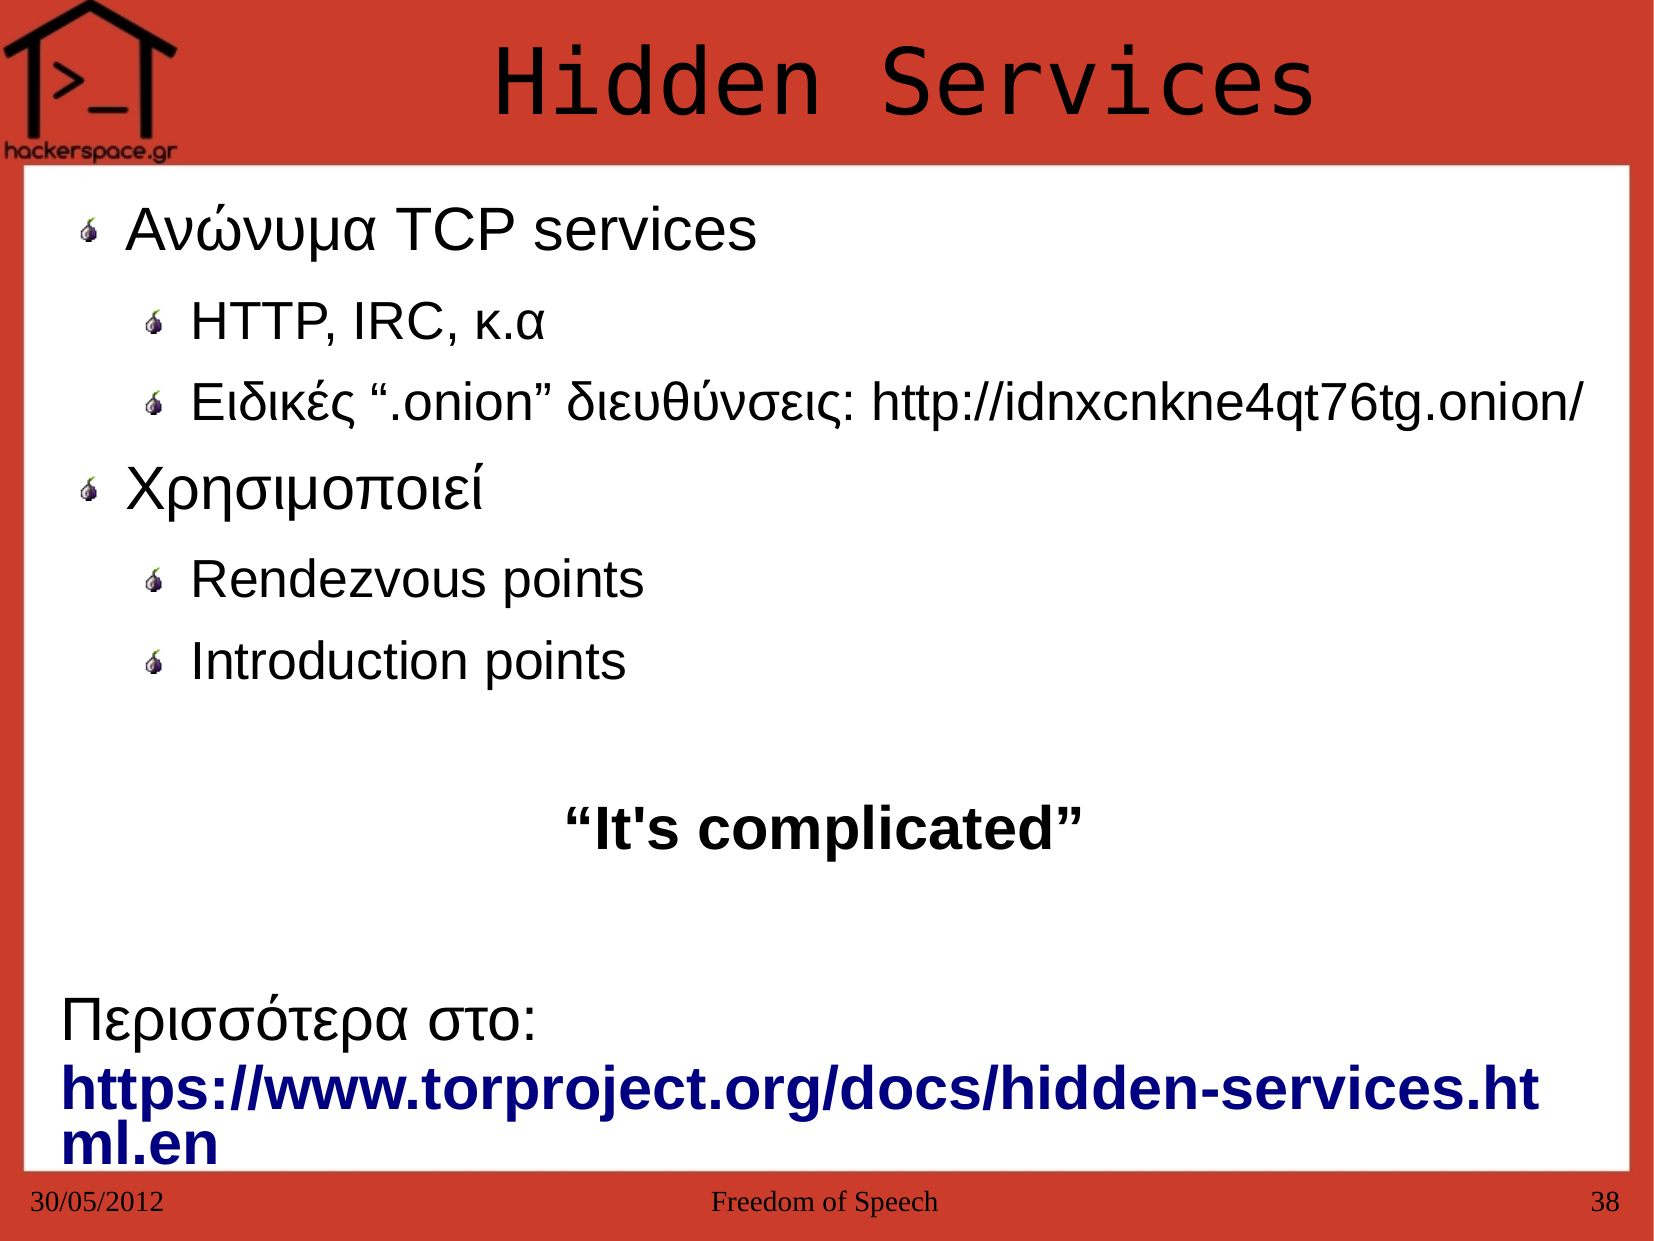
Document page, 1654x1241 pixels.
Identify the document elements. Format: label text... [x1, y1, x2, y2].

title Hidden Services [195, 15, 1621, 151]
picture [0, 0, 1654, 1241]
list Ανώνυμα TCP services HTTP, IRC, κ.α Ειδικές “.onion” διευθύνσεις: http://idnxcnkne4qt76tg.onion/ Χρησιμοποιεί Rendezvous points Introduction points “It's complicated” Περισσότερα στο: https://www.torproject.org/docs/hidden-services.html.en [60, 195, 1591, 1141]
